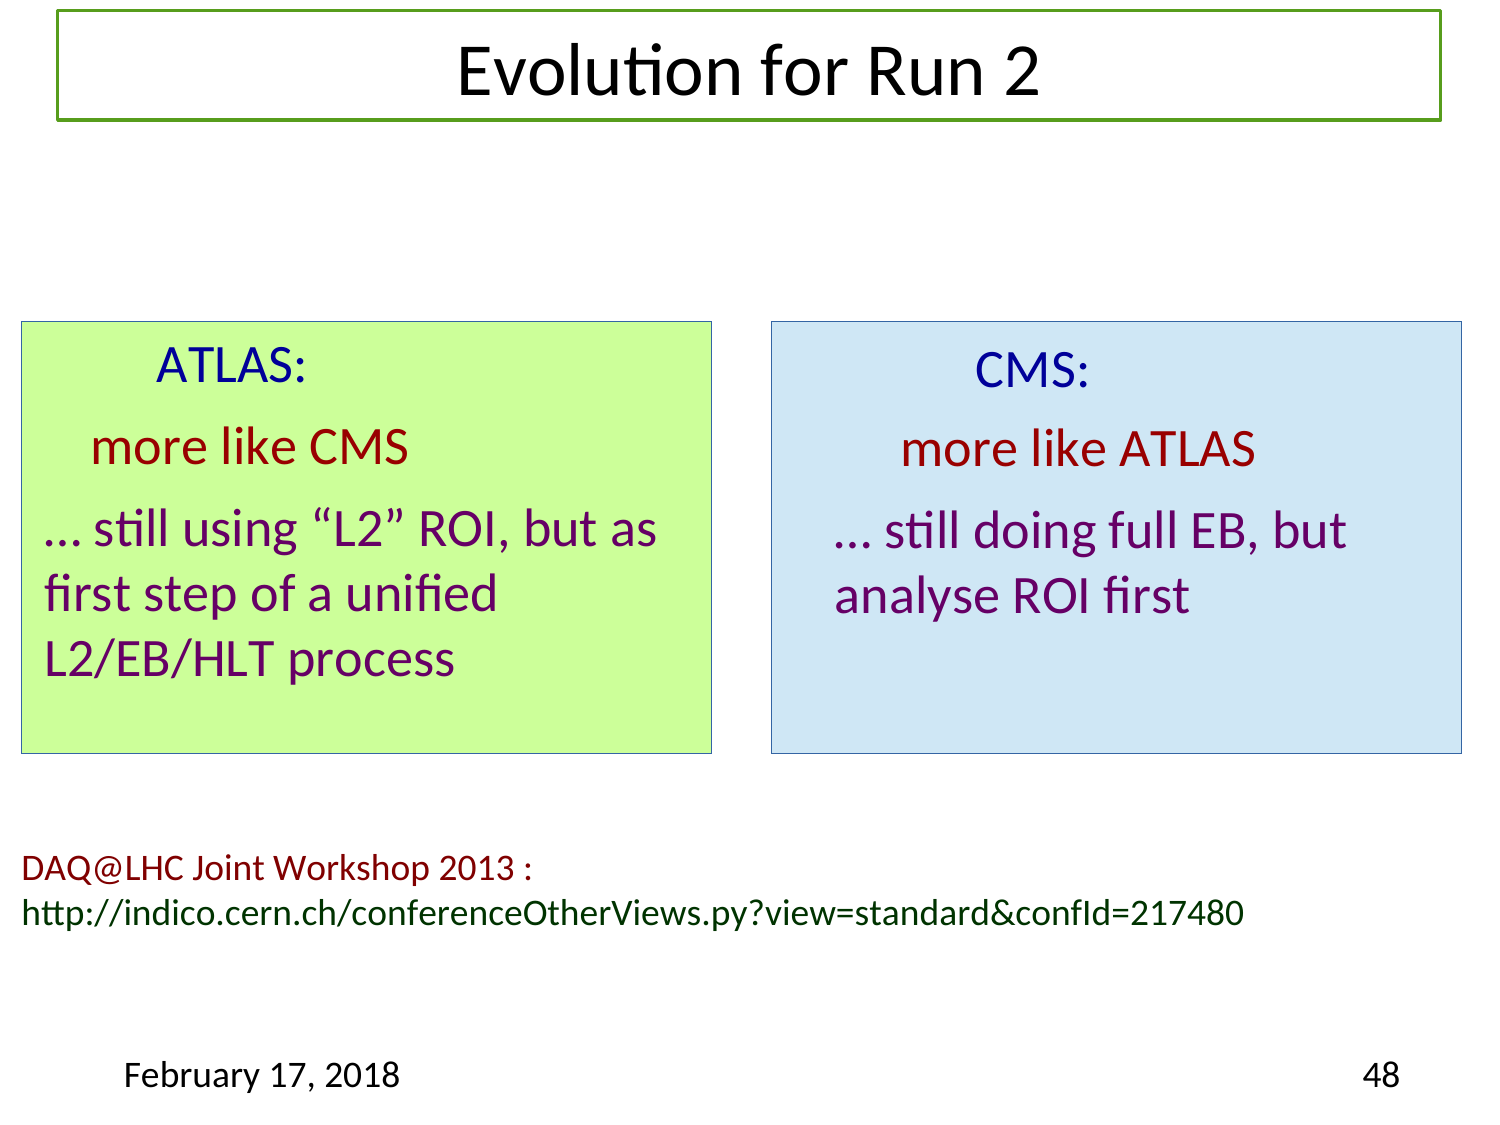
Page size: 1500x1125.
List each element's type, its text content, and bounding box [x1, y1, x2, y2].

text_box [21, 321, 712, 754]
list CMS: more like ATLAS … still doing full EB, but analyse ROI first [773, 325, 1458, 741]
title DAQ@LHC Joint Workshop 2013 : http://indico.cern.ch/conferenceOtherViews.py?view=standard&confId=217480 [6, 804, 1495, 972]
list ATLAS: more like CMS … still using “L2” ROI, but as first step of a unified L2/EB/HLT process [29, 320, 706, 751]
title Evolution for Run 2 [57, 10, 1441, 121]
text_box [771, 321, 1462, 754]
